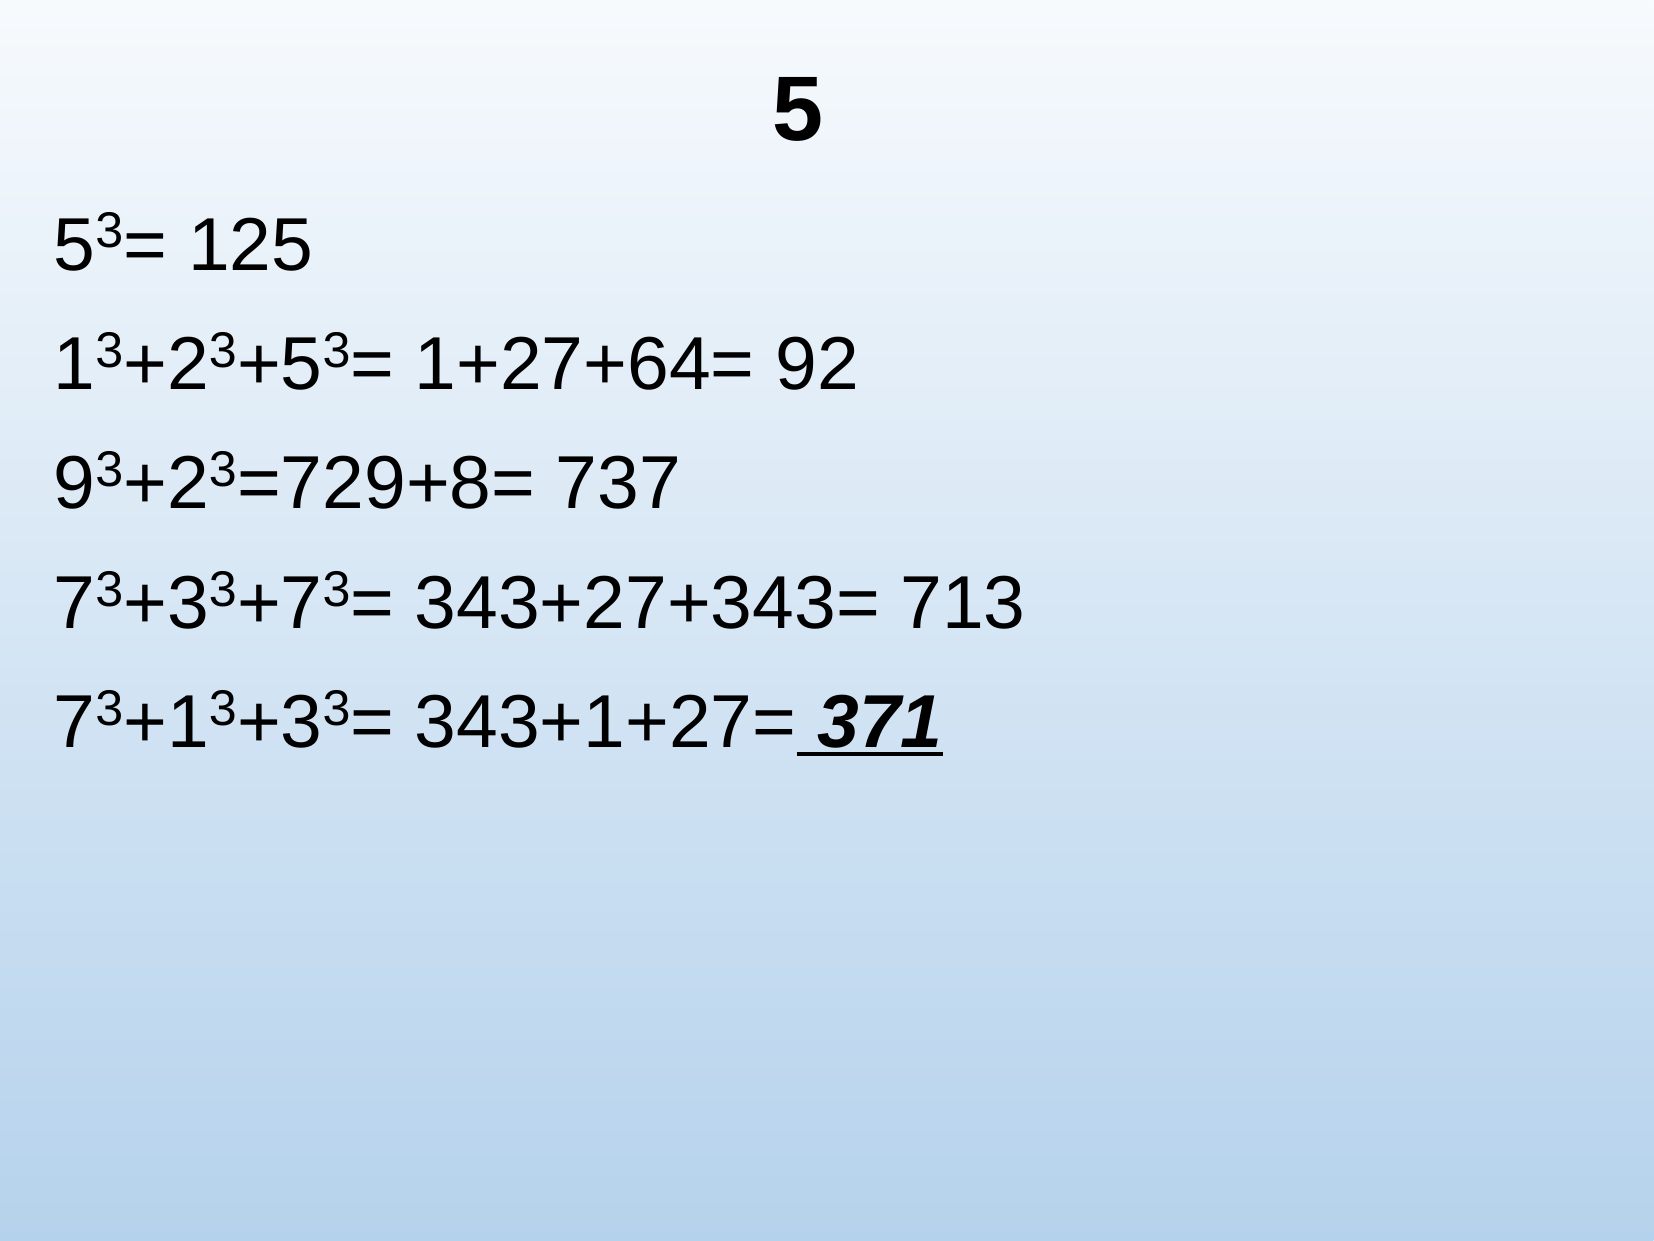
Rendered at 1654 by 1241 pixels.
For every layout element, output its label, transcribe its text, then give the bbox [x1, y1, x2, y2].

list 53= 125 13+23+53= 1+27+64= 92 93+23=729+8= 737 73+33+73= 343+27+343= 713 73+13+33= 343+1+27= 371 [53, 207, 1542, 1241]
title 5 [53, 0, 1542, 207]
